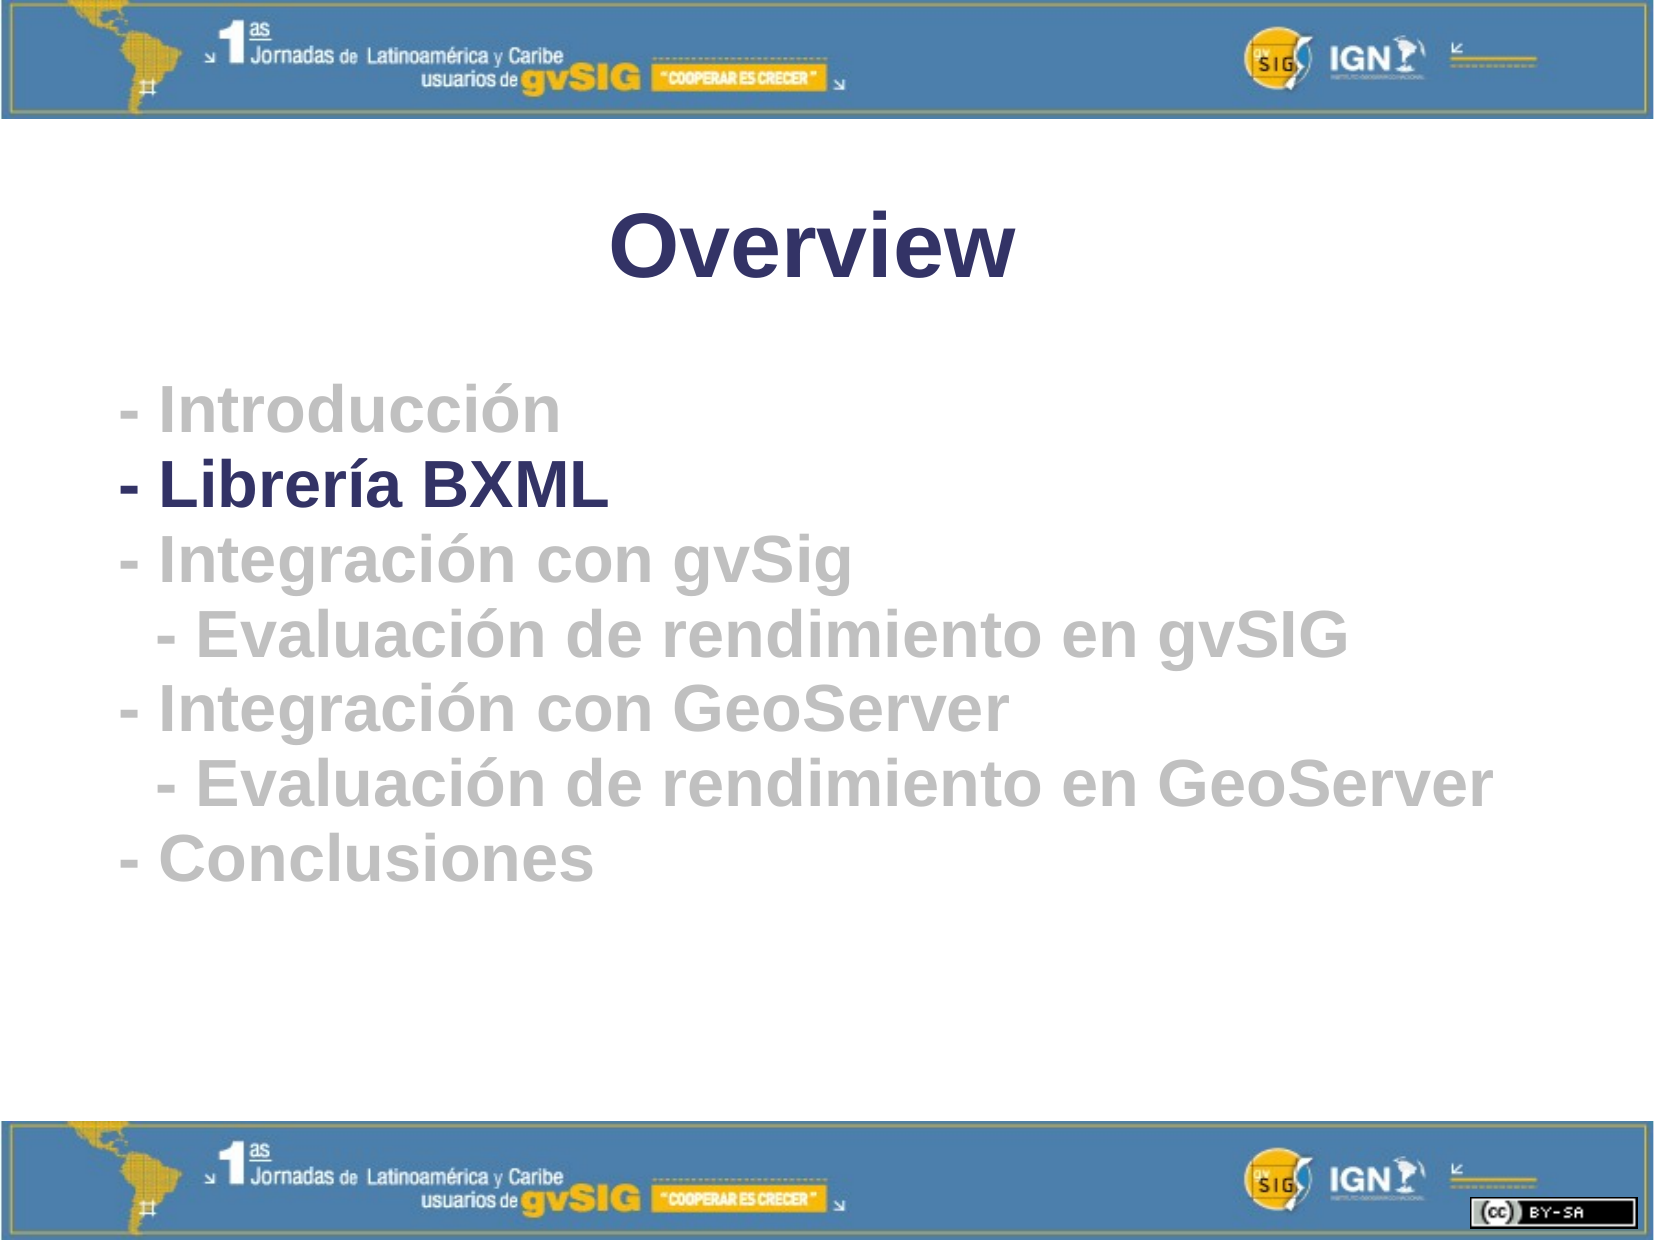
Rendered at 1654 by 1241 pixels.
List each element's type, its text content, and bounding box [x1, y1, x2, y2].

picture [0, 1121, 1654, 1241]
picture [0, 0, 1654, 119]
text_box Overview - Introducción - Librería BXML - Integración con gvSig - Evaluación de rendimiento en gvSIG - Integración con GeoServer - Evaluación de rendimiento en GeoServer - Conclusiones [118, 118, 1506, 1123]
